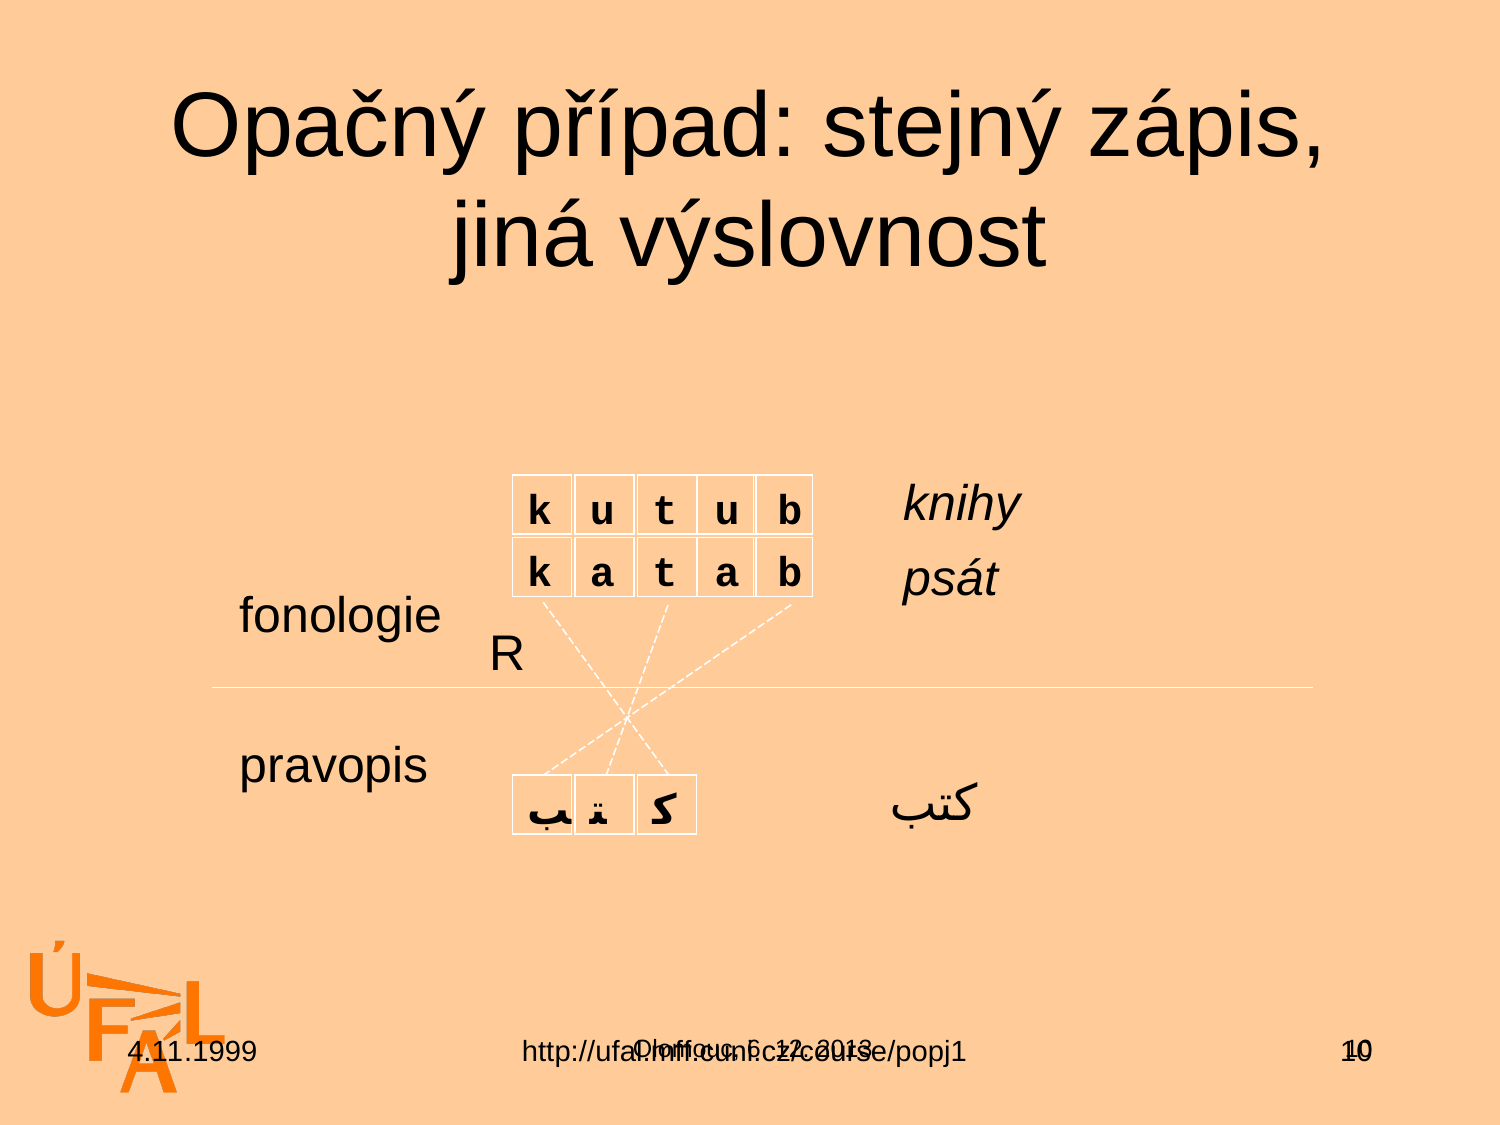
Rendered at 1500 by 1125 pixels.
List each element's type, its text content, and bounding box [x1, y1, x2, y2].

text_box http://ufal.mff.cuni.cz/course/popj1 [501, 1025, 988, 1101]
text_box u [699, 535, 762, 541]
text_box k [512, 474, 575, 541]
text_box a [575, 541, 637, 604]
text_box R [474, 612, 538, 688]
picture [29, 940, 225, 1093]
text_box a [699, 597, 762, 604]
text_box fonologie [224, 574, 501, 651]
text_box t [637, 541, 699, 604]
text_box u [699, 476, 753, 533]
text_box pravopis [224, 724, 501, 801]
text_box ﺐ [512, 774, 575, 841]
text_box knihy [875, 462, 1151, 538]
text_box a [699, 541, 753, 596]
text_box b [762, 474, 826, 541]
text_box كتب [875, 762, 1151, 838]
text_box b [762, 541, 826, 604]
text_box psát [875, 538, 1151, 613]
text_box u [757, 476, 762, 533]
title Opačný případ: stejný zápis, jiná výslovnost [112, 62, 1388, 288]
text_box ﺘ [575, 774, 637, 841]
text_box 4.11.1999 [112, 1025, 426, 1101]
text_box t [637, 474, 699, 541]
text_box ﻛ [637, 774, 701, 841]
text_box a [757, 541, 762, 596]
text_box u [575, 474, 637, 541]
text_box k [512, 541, 575, 604]
text_box <číslo> [1074, 1025, 1388, 1101]
